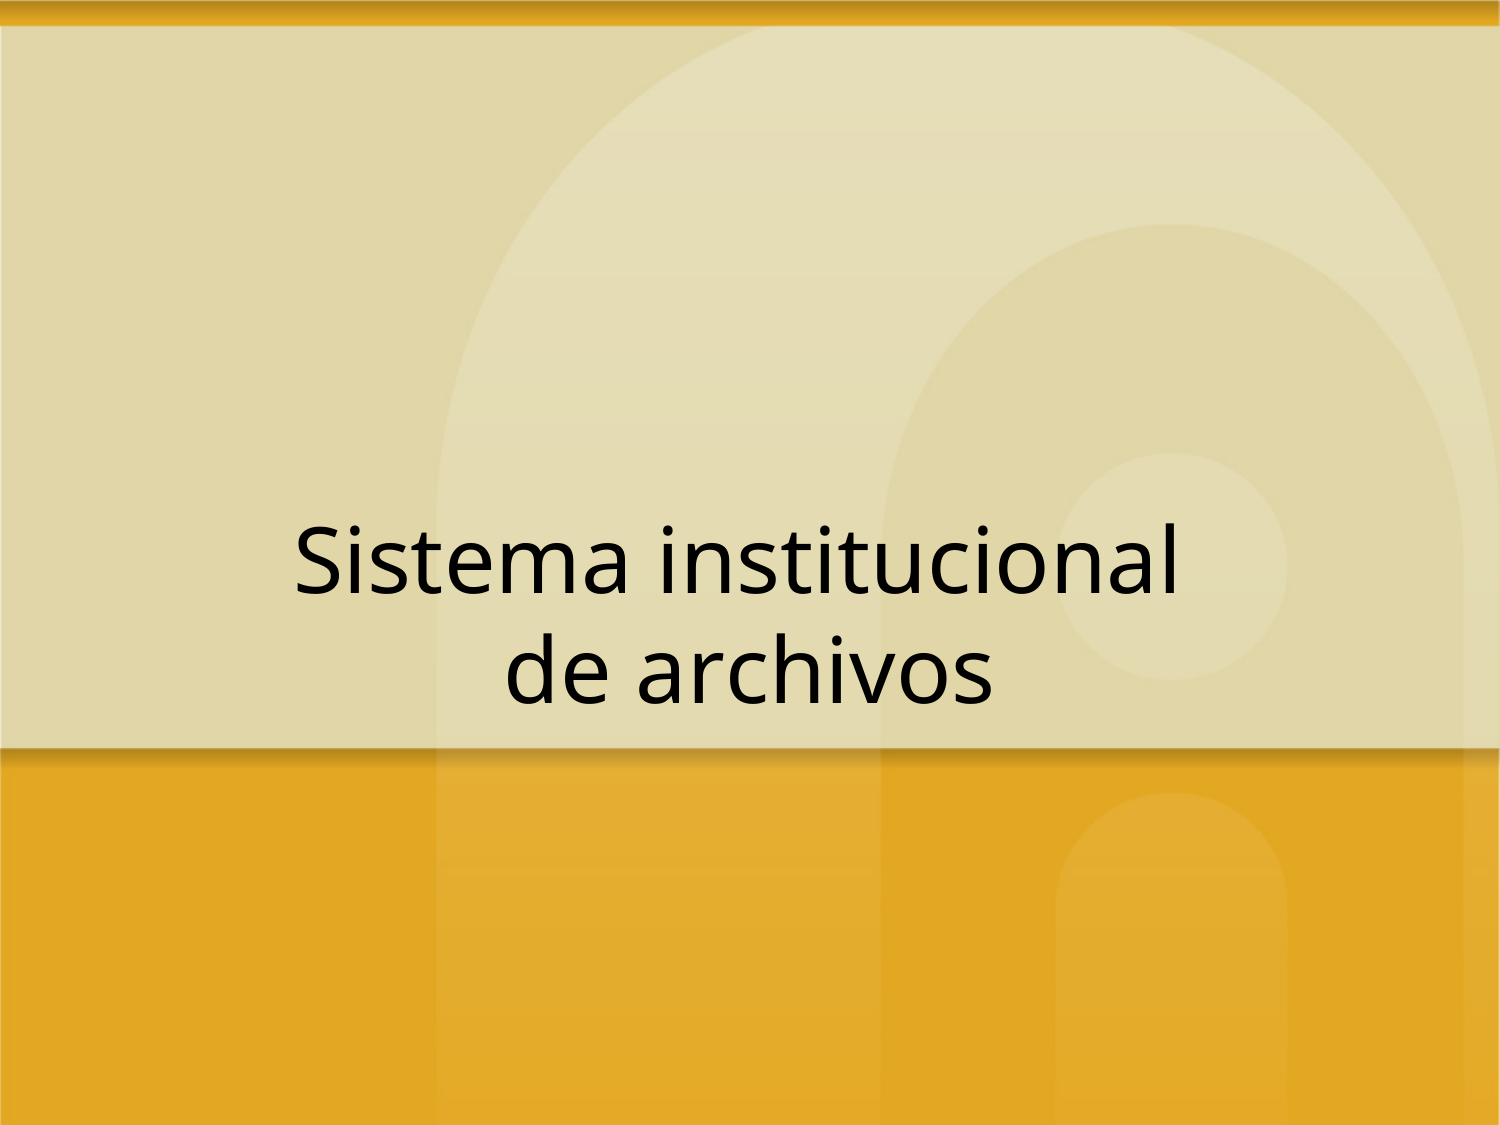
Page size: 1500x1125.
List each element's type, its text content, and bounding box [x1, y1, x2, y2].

text_box Sistema institucional de archivos [118, 494, 1382, 732]
picture [0, 0, 1500, 1125]
